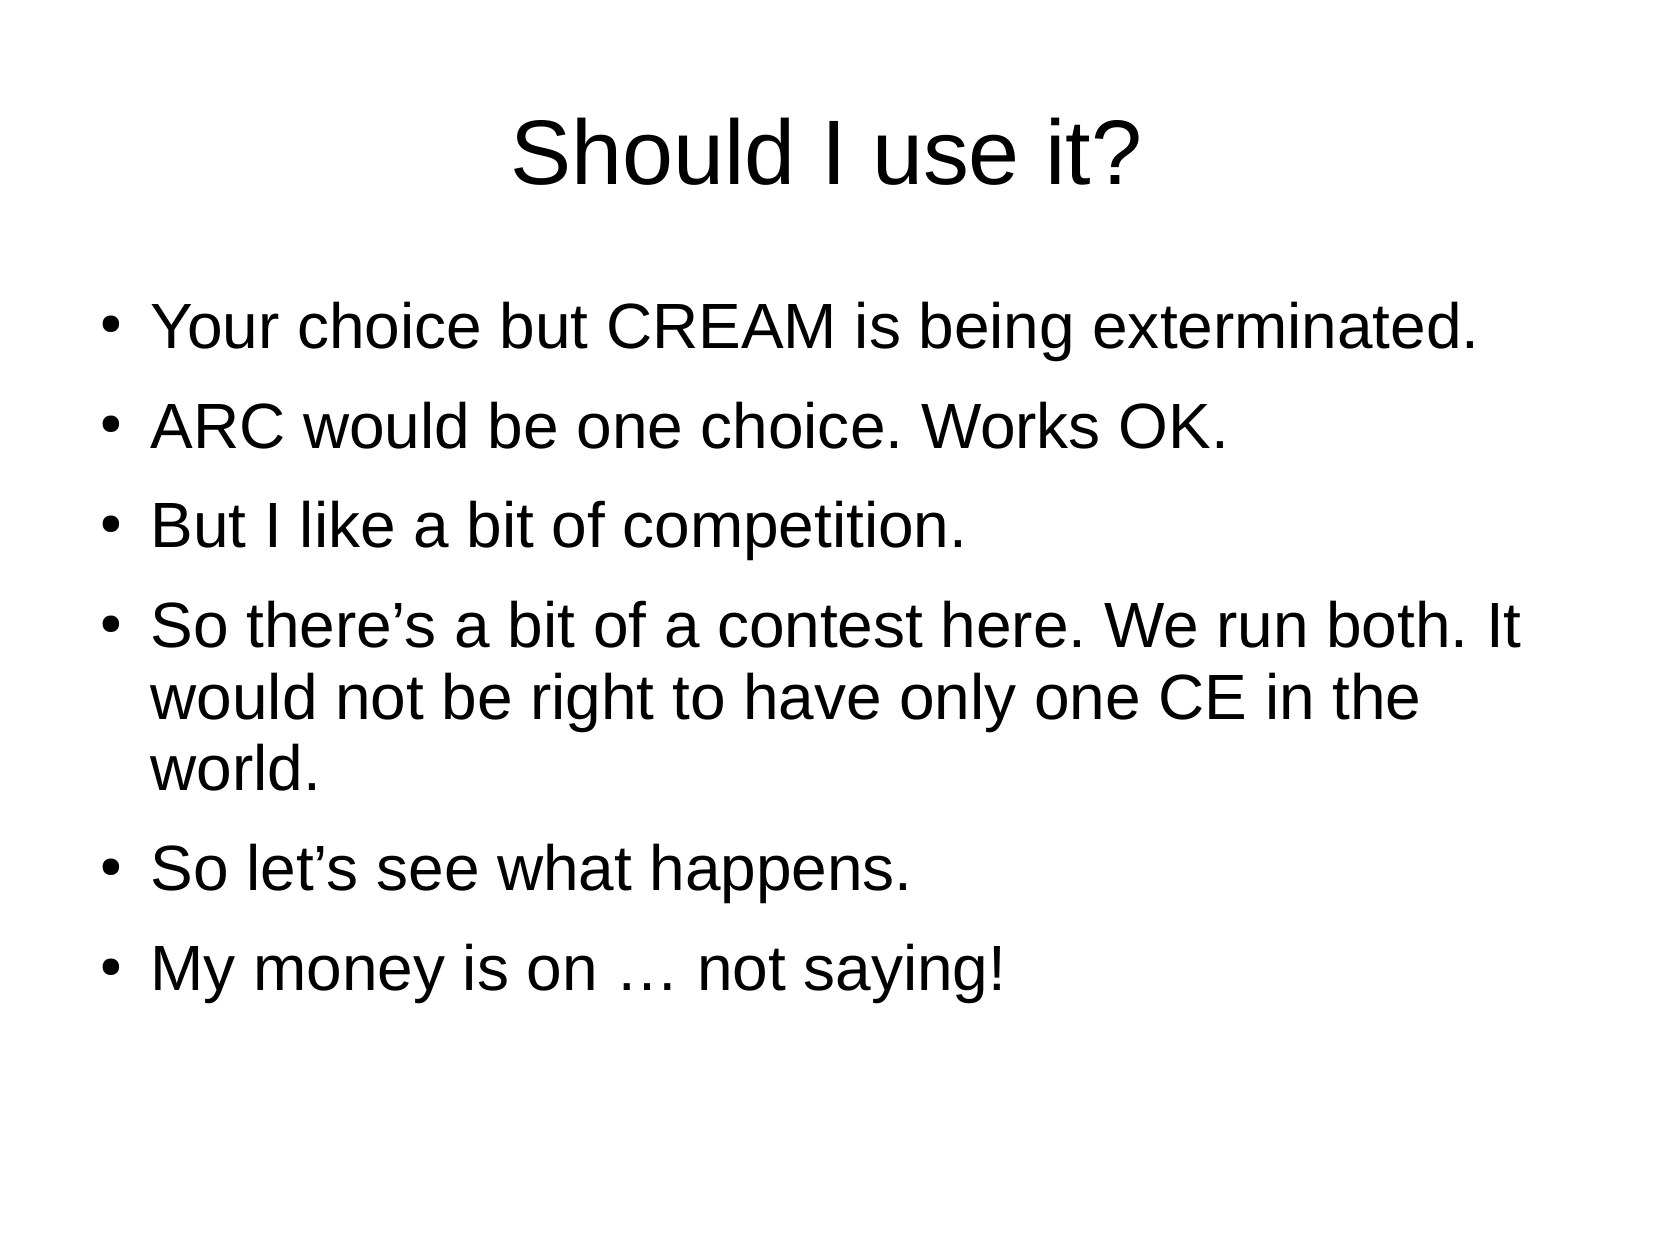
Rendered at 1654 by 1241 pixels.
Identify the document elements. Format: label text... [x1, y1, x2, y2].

list Your choice but CREAM is being exterminated. ARC would be one choice. Works OK. But I like a bit of competition. So there’s a bit of a contest here. We run both. It would not be right to have only one CE in the world. So let’s see what happens. My money is on … not saying! [82, 290, 1571, 1010]
title Should I use it? [82, 49, 1571, 257]
